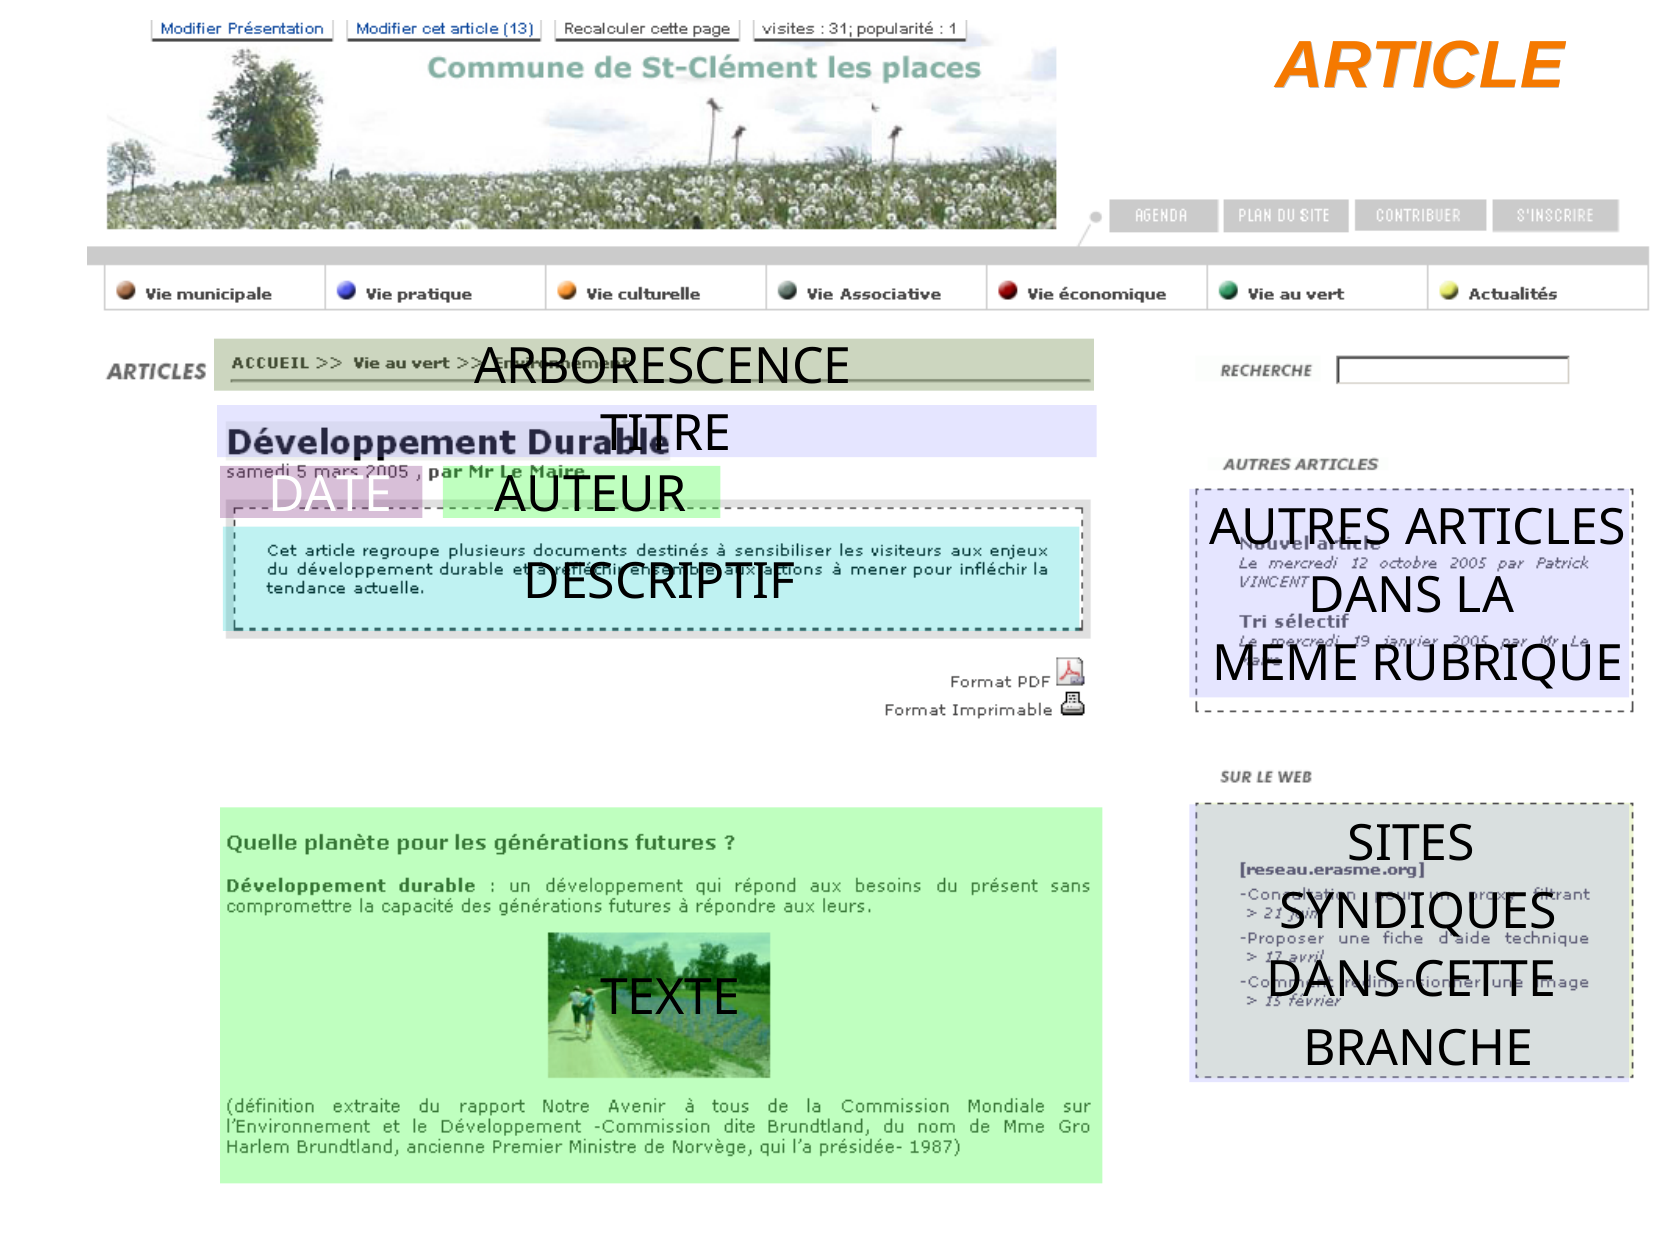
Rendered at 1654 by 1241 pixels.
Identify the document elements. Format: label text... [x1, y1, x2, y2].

text_box SITES SYNDIQUES DANS CETTE BRANCHE [1189, 804, 1630, 1083]
picture [87, 20, 1654, 1186]
title ARTICLE [1186, 0, 1654, 130]
text_box TITRE [217, 405, 1097, 458]
text_box DATE [220, 465, 423, 518]
text_box DESCRIPTIF [222, 526, 1080, 631]
text_box TEXTE [220, 807, 1103, 1184]
text_box AUTRES ARTICLES DANS LA MEME RUBRIQUE [1189, 488, 1630, 698]
text_box AUTEUR [442, 465, 721, 518]
text_box ARBORESCENCE [214, 338, 1094, 391]
